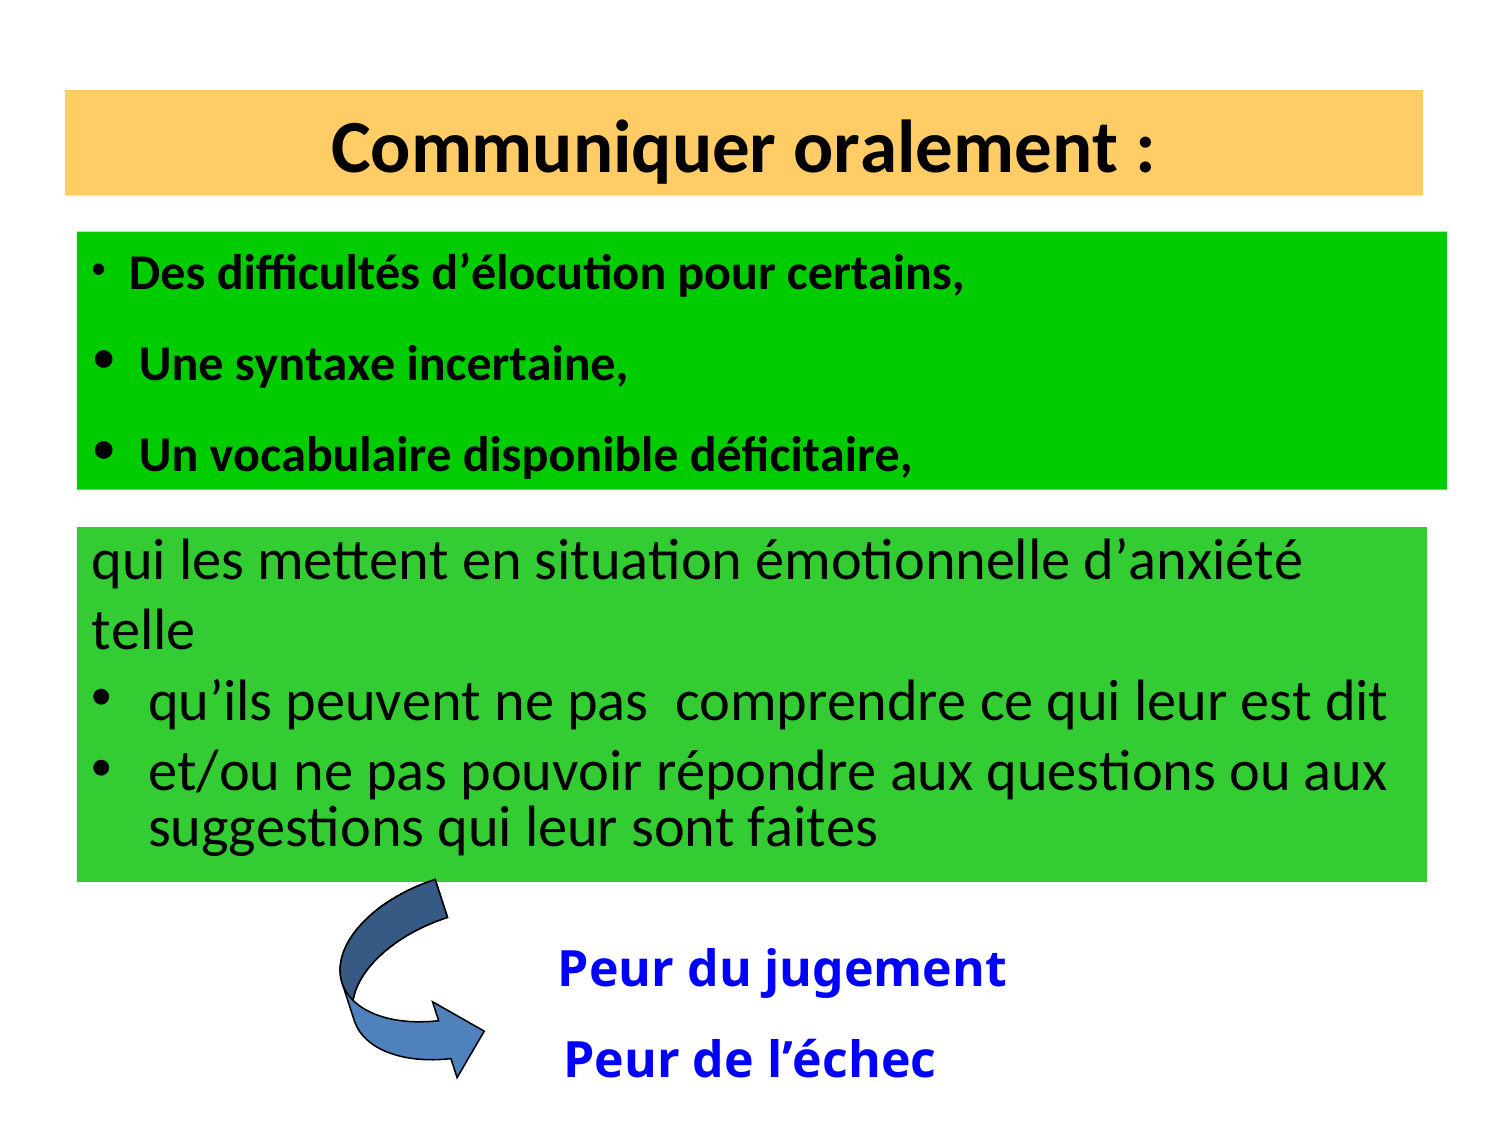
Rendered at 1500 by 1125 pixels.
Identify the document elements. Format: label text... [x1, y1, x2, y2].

text_box [340, 879, 485, 1078]
list qui les mettent en situation émotionnelle d’anxiété telle qu’ils peuvent ne pas comprendre ce qui leur est dit et/ou ne pas pouvoir répondre aux questions ou aux suggestions qui leur sont faites [76, 527, 1427, 882]
text_box Communiquer oralement : [64, 90, 1424, 196]
text_box Des difficultés d’élocution pour certains, Une syntaxe incertaine, Un vocabulaire disponible déficitaire, [76, 231, 1447, 490]
text_box Peur du jugement Peur de l’échec [76, 928, 1424, 1096]
